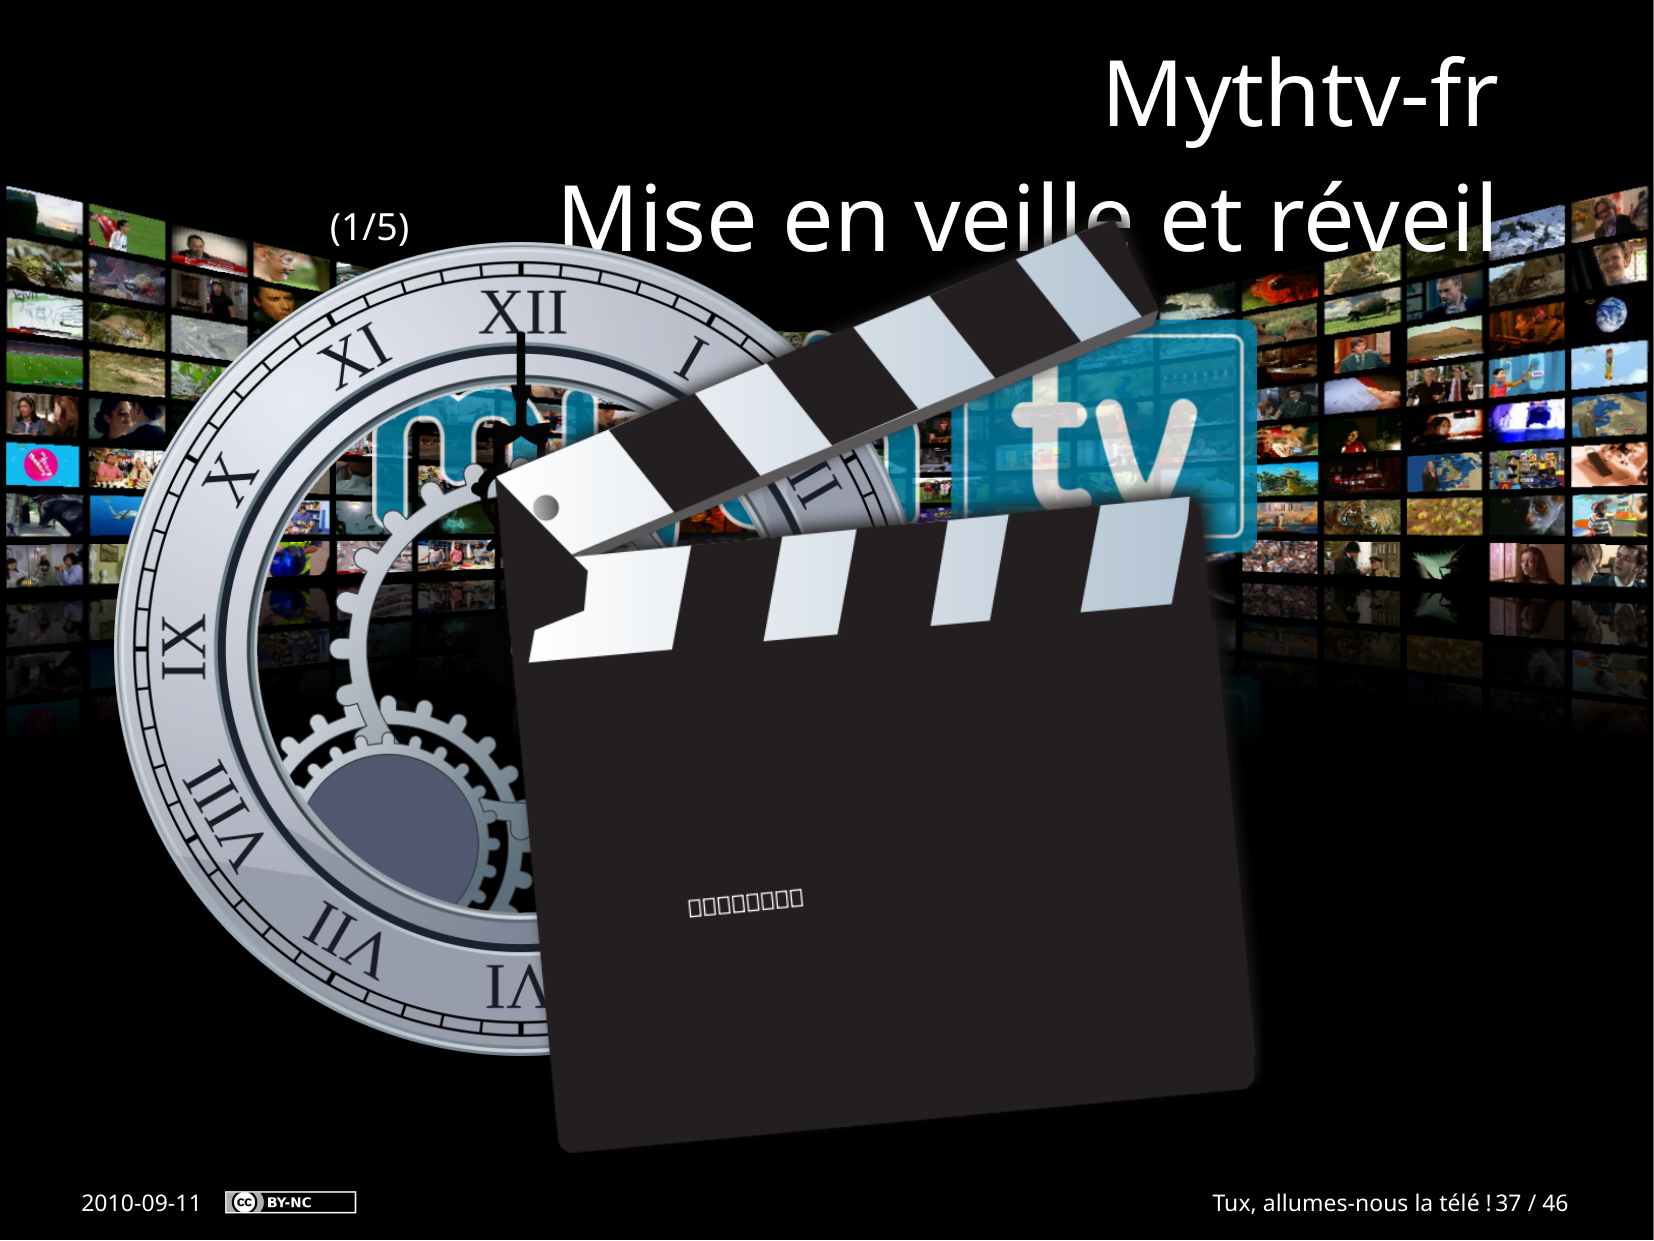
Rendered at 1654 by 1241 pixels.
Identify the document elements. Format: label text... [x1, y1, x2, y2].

picture [0, 0, 1654, 1240]
title Mythtv-fr Mise en veille et réveil [82, 47, 1501, 259]
text_box (1/5) [315, 193, 466, 252]
